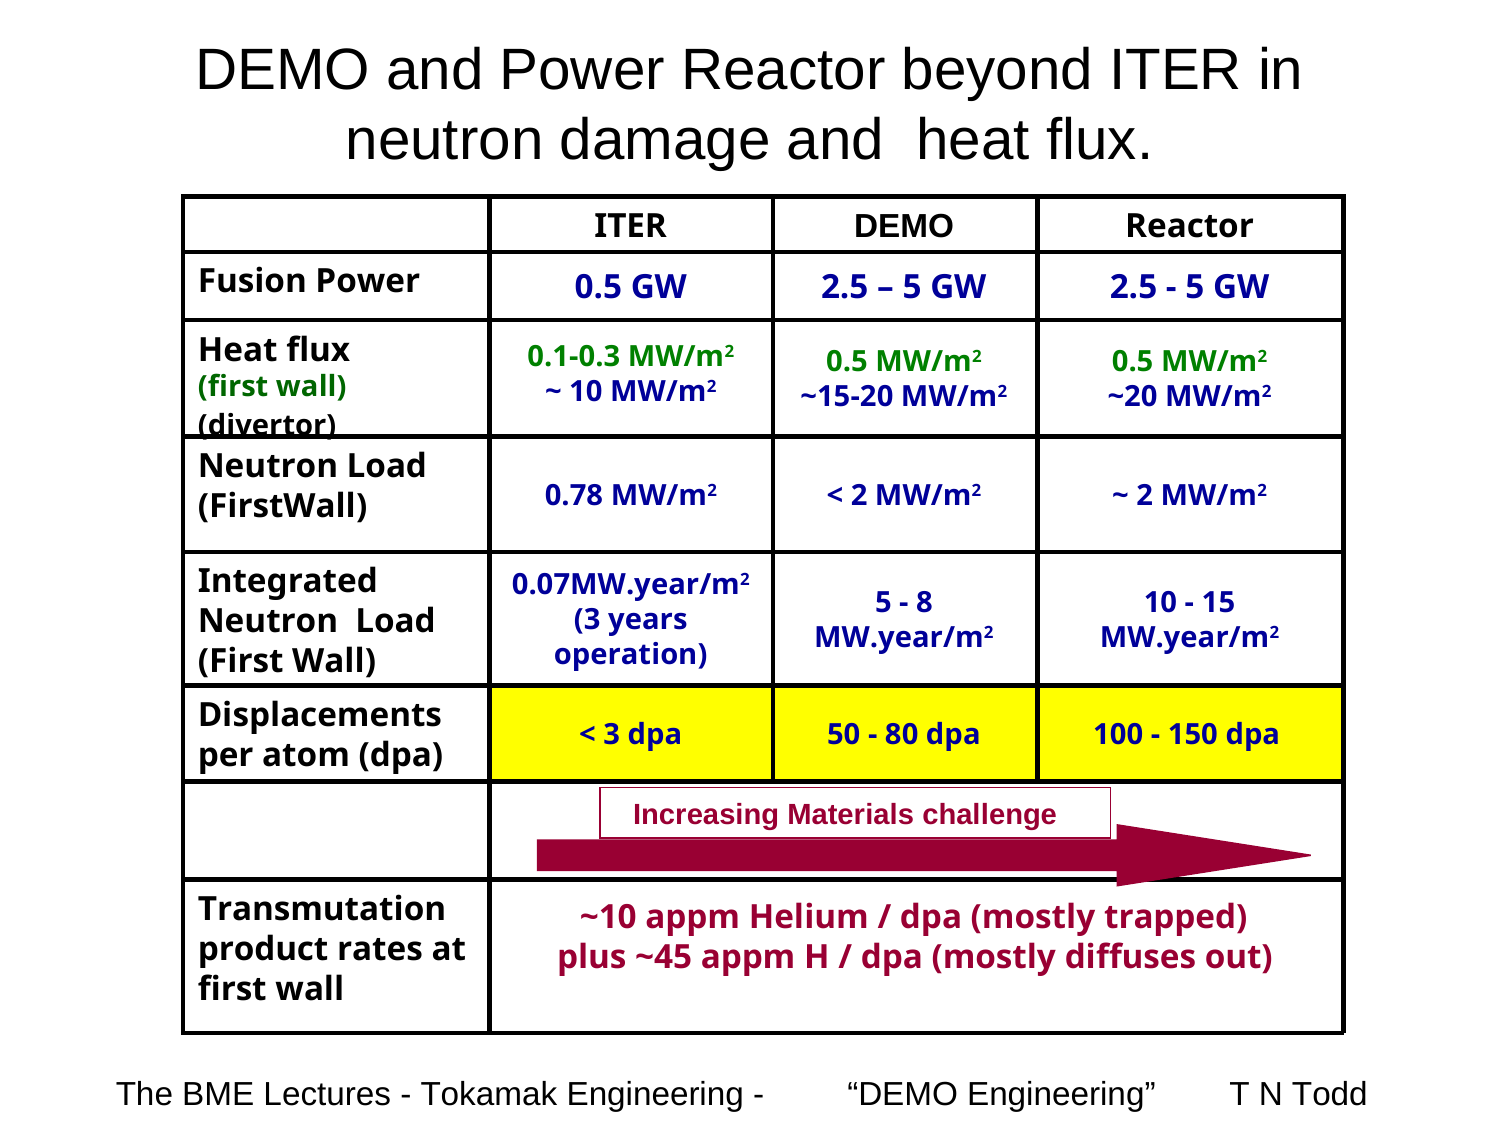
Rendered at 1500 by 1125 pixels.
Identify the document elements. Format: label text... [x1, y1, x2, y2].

text_box DEMO [775, 199, 1035, 250]
text_box Fusion Power [185, 254, 487, 318]
text_box 0.5 GW [492, 254, 771, 318]
text_box < 2 MW/m2 [775, 439, 1035, 550]
text_box ~10 appm Helium / dpa (mostly trapped) plus ~45 appm H / dpa (mostly diffuses out) [492, 882, 1341, 1031]
text_box Integrated Neutron Load (First Wall) [185, 554, 487, 683]
text_box Reactor [1040, 199, 1341, 250]
text_box < 3 dpa [492, 688, 771, 779]
text_box Increasing Materials challengeIi [599, 787, 1111, 838]
text_box 2.5 – 5 GW [775, 254, 1035, 318]
text_box ~ 2 MW/m2 [1040, 439, 1341, 550]
text_box 0.07MW.year/m2 (3 years operation) [492, 554, 771, 683]
text_box 100 - 150 dpa [1040, 688, 1341, 779]
text_box 0.78 MW/m2 [492, 439, 771, 550]
text_box 0.1-0.3 MW/m2 ~ 10 MW/m2 [492, 322, 771, 434]
text_box DEMO and Power Reactor beyond ITER in neutron damage and heat flux. [75, 7, 1426, 195]
text_box 2.5 - 5 GW [1040, 254, 1341, 318]
text_box 0.5 MW/m2 ~20 MW/m2 [1040, 322, 1341, 434]
text_box 5 - 8 MW.year/m2 [775, 554, 1035, 683]
text_box Heat flux (first wall) (divertor) [185, 322, 487, 434]
text_box ITER [492, 199, 771, 250]
text_box 0.5 MW/m2 ~15-20 MW/m2 [775, 322, 1035, 434]
text_box Displacements per atom (dpa) [185, 688, 487, 779]
text_box [537, 824, 1311, 886]
text_box 50 - 80 dpa [775, 688, 1035, 779]
text_box Neutron Load (FirstWall) [185, 439, 487, 550]
text_box 10 - 15 MW.year/m2 [1040, 554, 1341, 683]
text_box Transmutation product rates at first wall [185, 882, 487, 1031]
